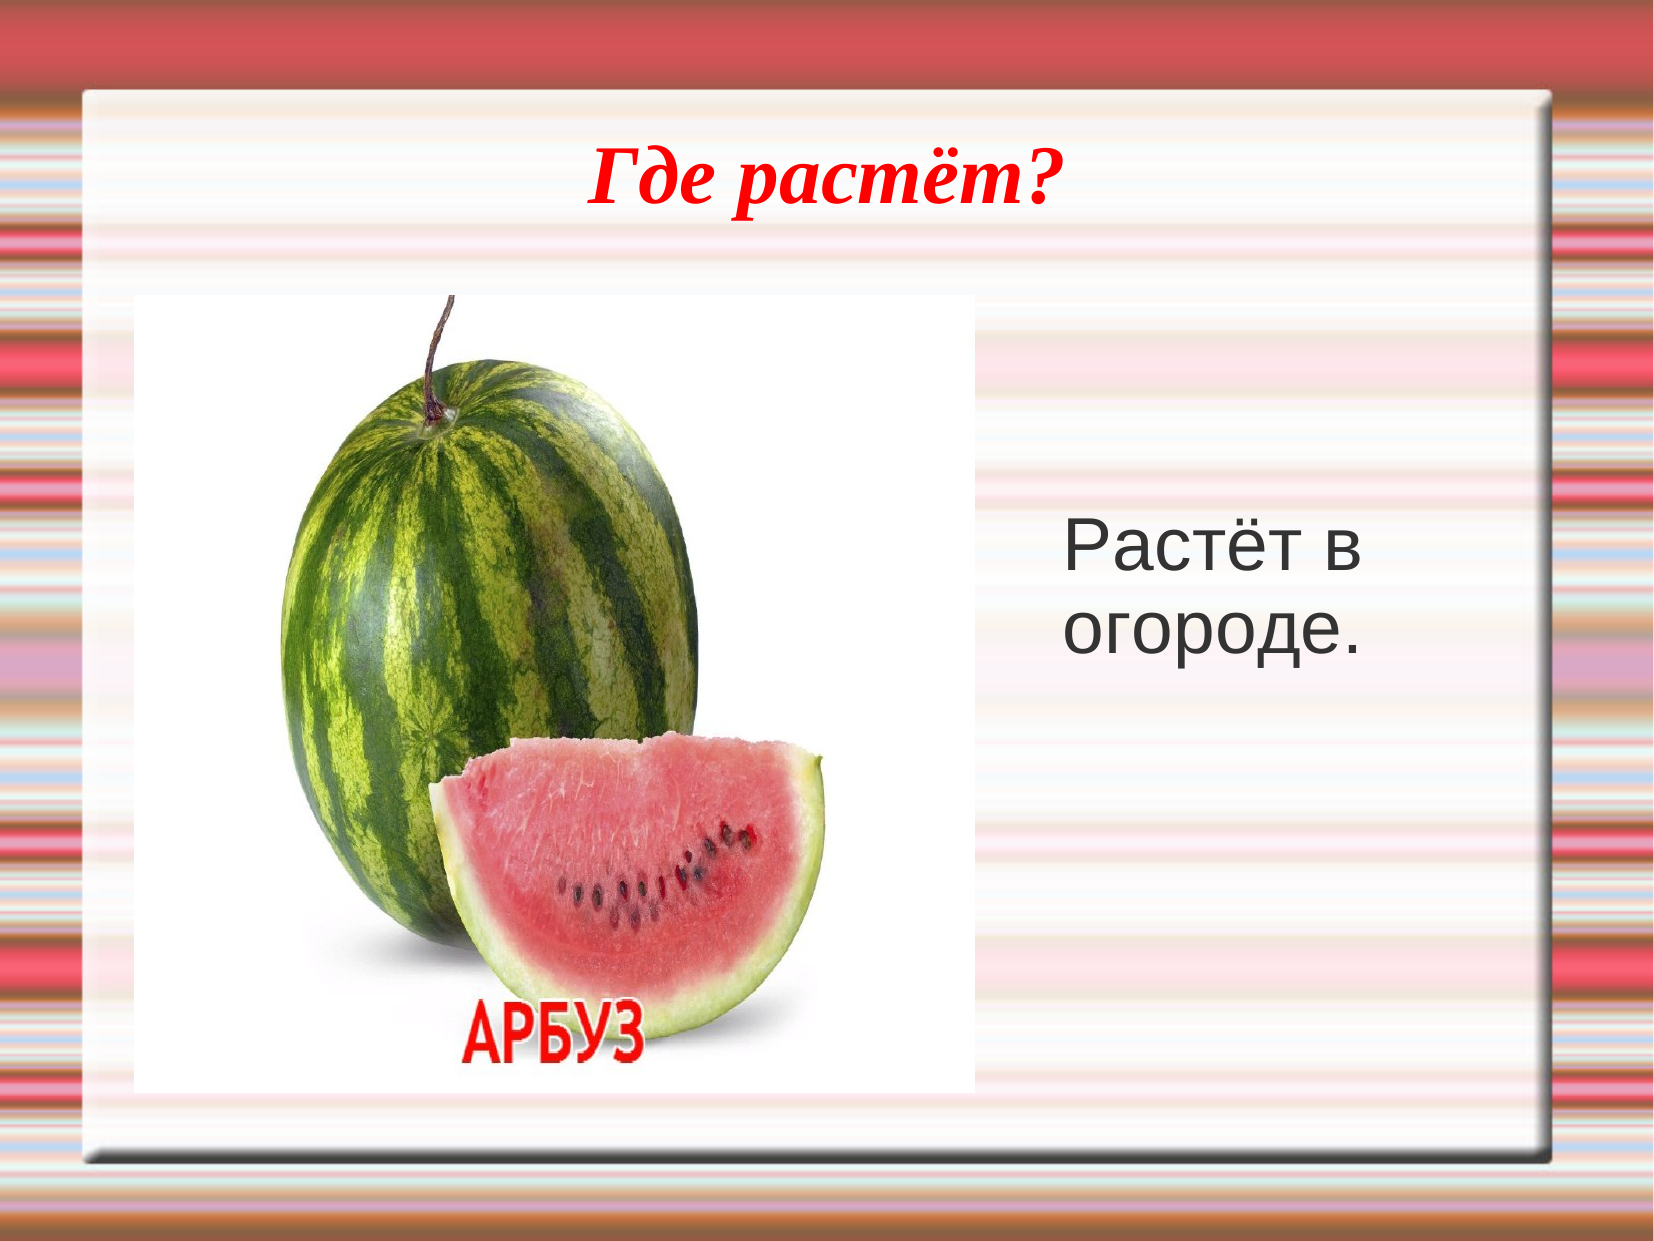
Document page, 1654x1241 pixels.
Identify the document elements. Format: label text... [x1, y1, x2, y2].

picture [0, 0, 1654, 1241]
title Где растёт? [121, 114, 1534, 237]
list Растёт в огороде. [1062, 501, 1517, 798]
